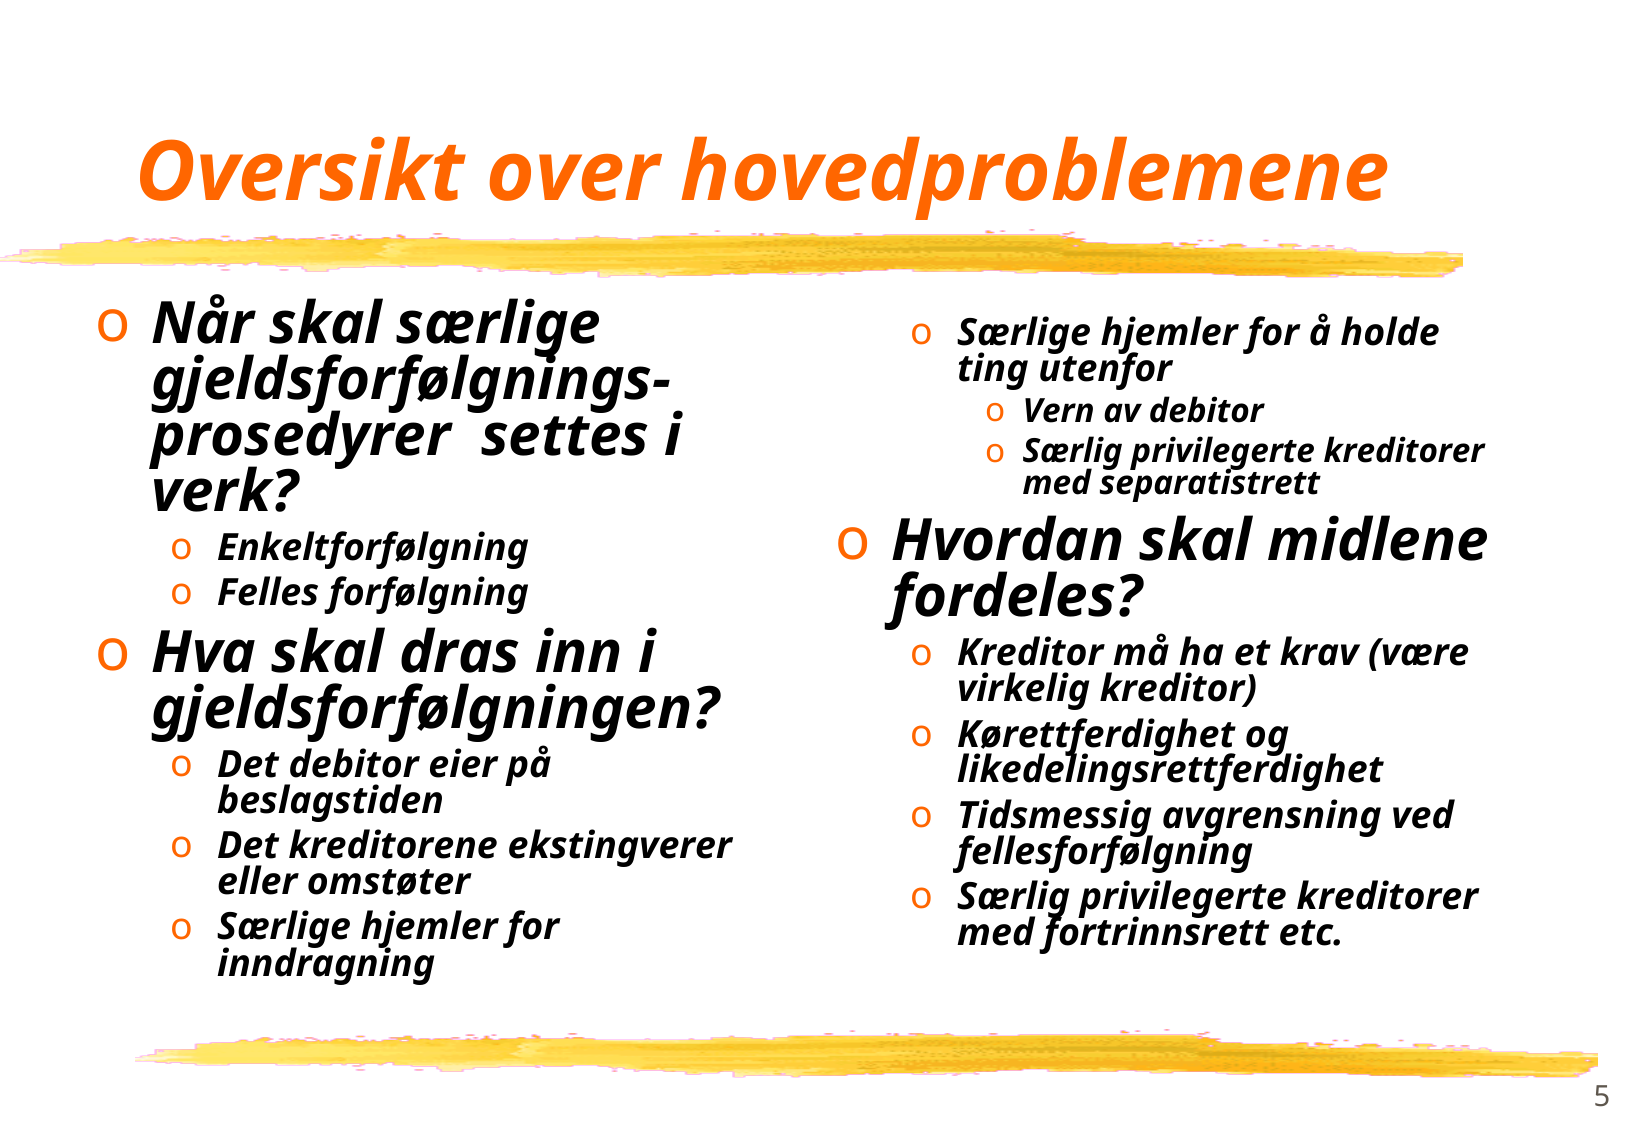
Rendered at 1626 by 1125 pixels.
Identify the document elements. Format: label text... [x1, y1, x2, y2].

text_box <number> [1516, 1050, 1626, 1125]
picture [135, 1024, 1598, 1088]
picture [0, 224, 1463, 288]
title Oversikt over hovedproblemene [72, 37, 1454, 225]
list Når skal særlige gjeldsforfølgnings-prosedyrer settes i verk? Enkeltforfølgning Felles forfølgning Hva skal dras inn i gjeldsforfølgningen? Det debitor eier på beslagstiden Det kreditorene ekstingverer eller omstøter Særlige hjemler for inndragning [80, 290, 795, 1083]
list Særlige hjemler for å holde ting utenfor Vern av debitor Særlig privilegerte kreditorer med separatistrett Hvordan skal midlene fordeles? Kreditor må ha et krav (være virkelig kreditor) Kørettferdighet og likedelingsrettferdighet Tidsmessig avgrensning ved fellesforfølgning Særlig privilegerte kreditorer med fortrinnsrett etc. [820, 309, 1535, 1023]
